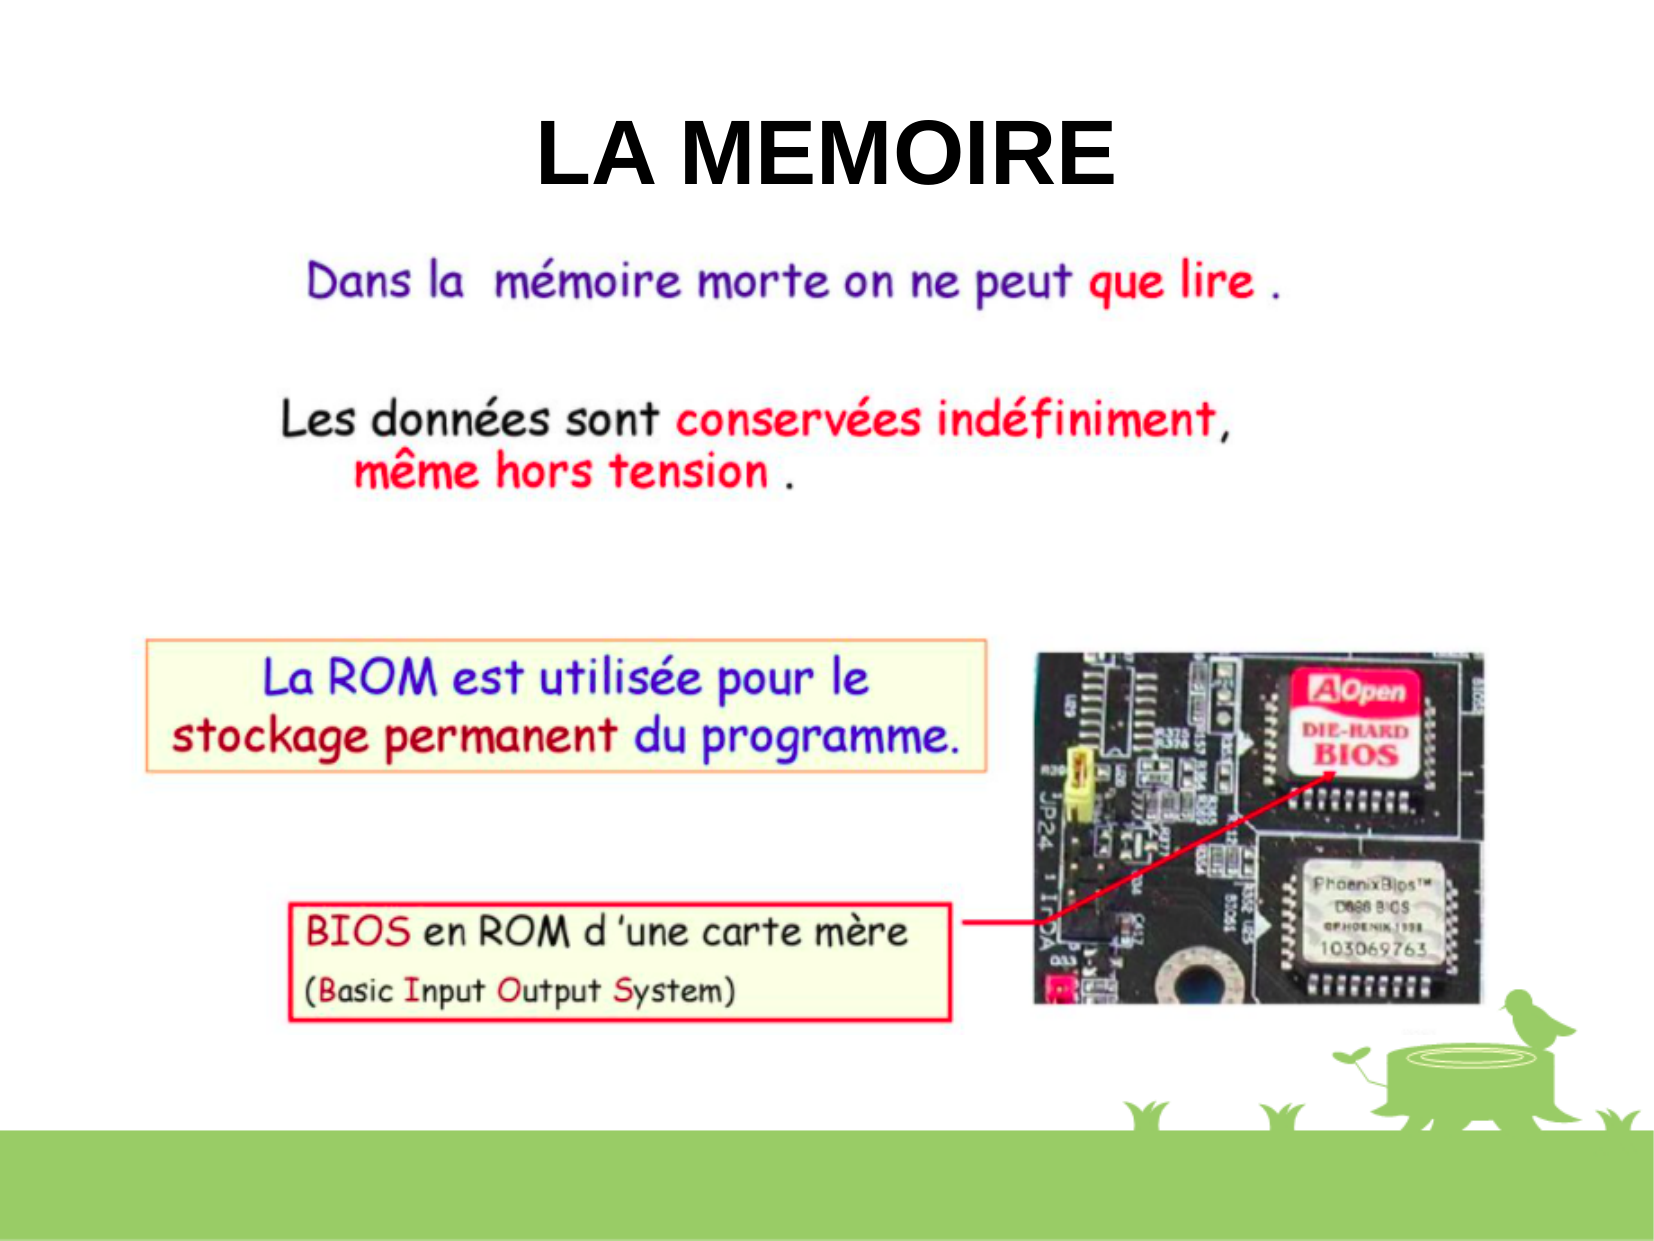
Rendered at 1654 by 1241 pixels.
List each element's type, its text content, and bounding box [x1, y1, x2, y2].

title LA MEMOIRE [82, 49, 1571, 257]
picture [0, 0, 1654, 1241]
